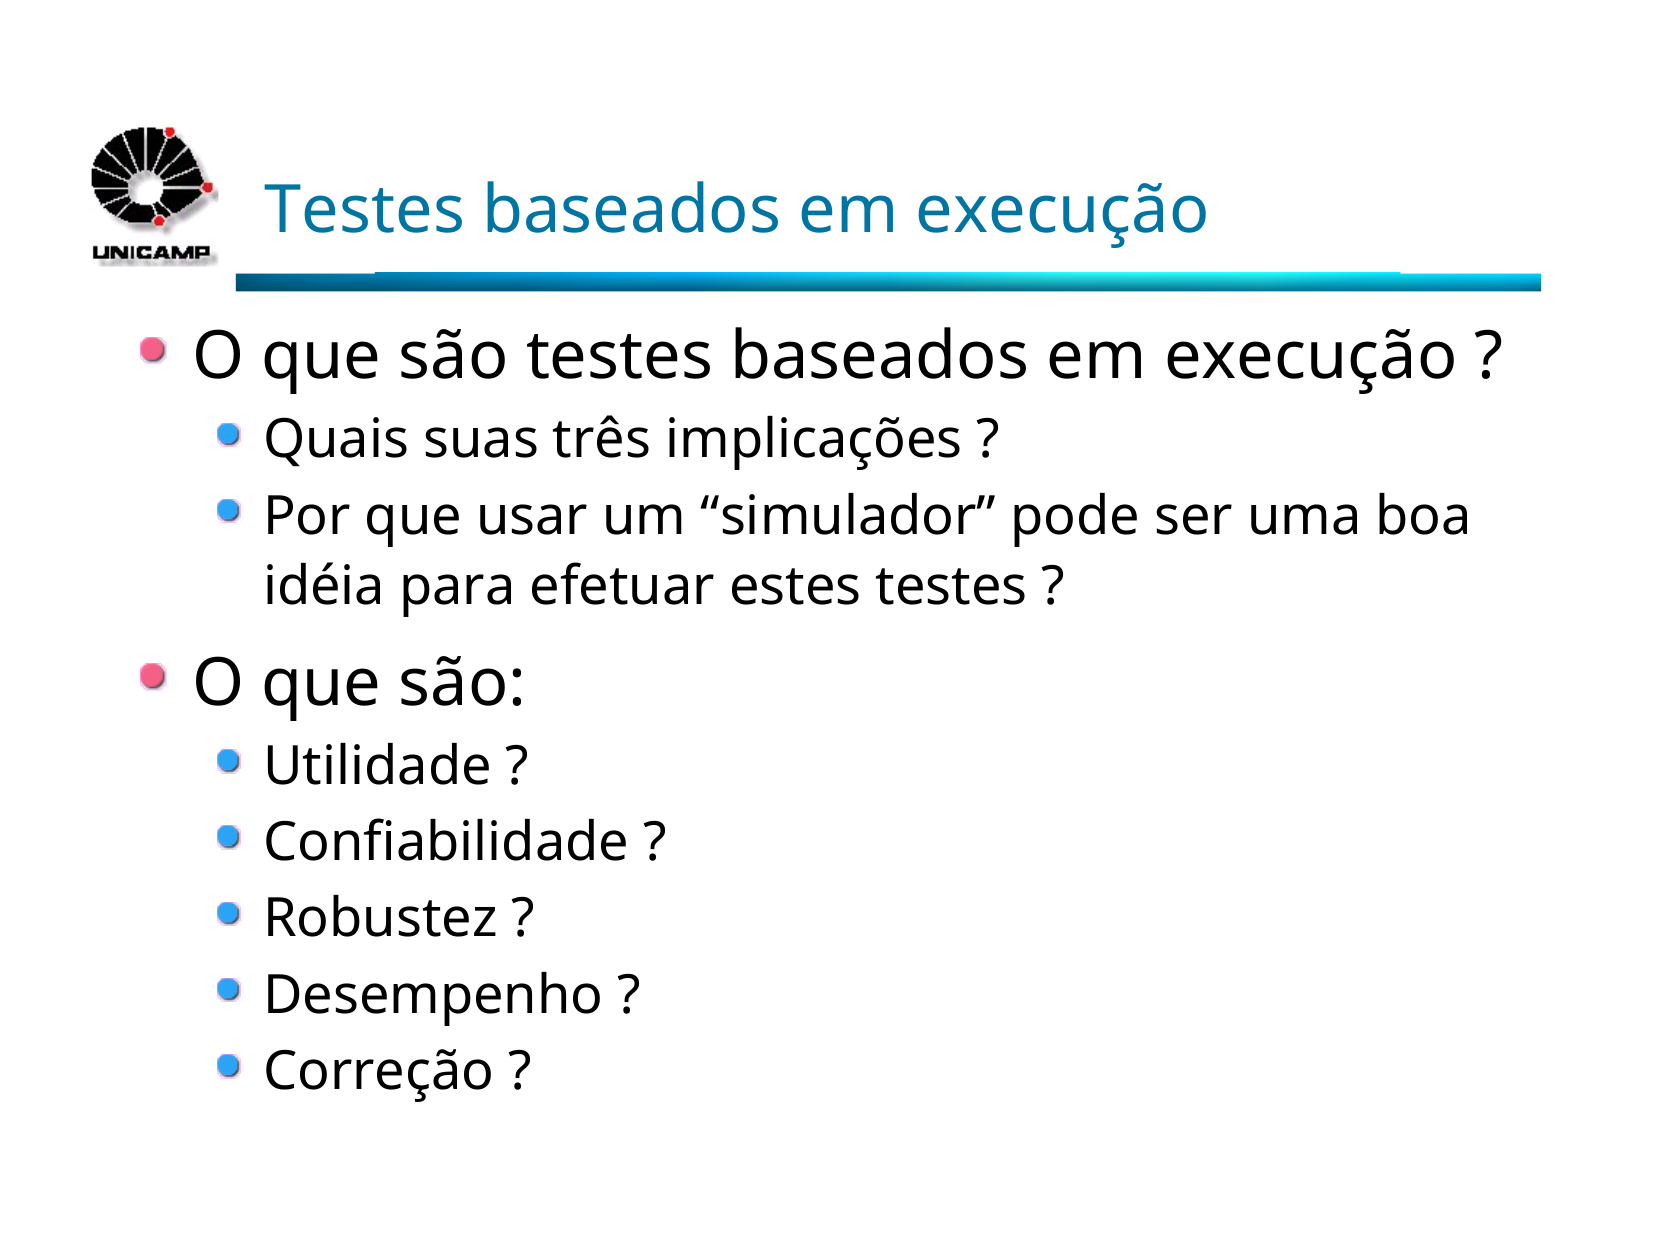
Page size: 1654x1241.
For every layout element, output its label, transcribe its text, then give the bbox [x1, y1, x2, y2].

picture [125, 272, 1654, 295]
title Testes baseados em execução [264, 57, 1534, 250]
list O que são testes baseados em execução ? Quais suas três implicações ? Por que usar um “simulador” pode ser uma boa idéia para efetuar estes testes ? O que são: Utilidade ? Confiabilidade ? Robustez ? Desempenho ? Correção ? [121, 309, 1534, 1167]
